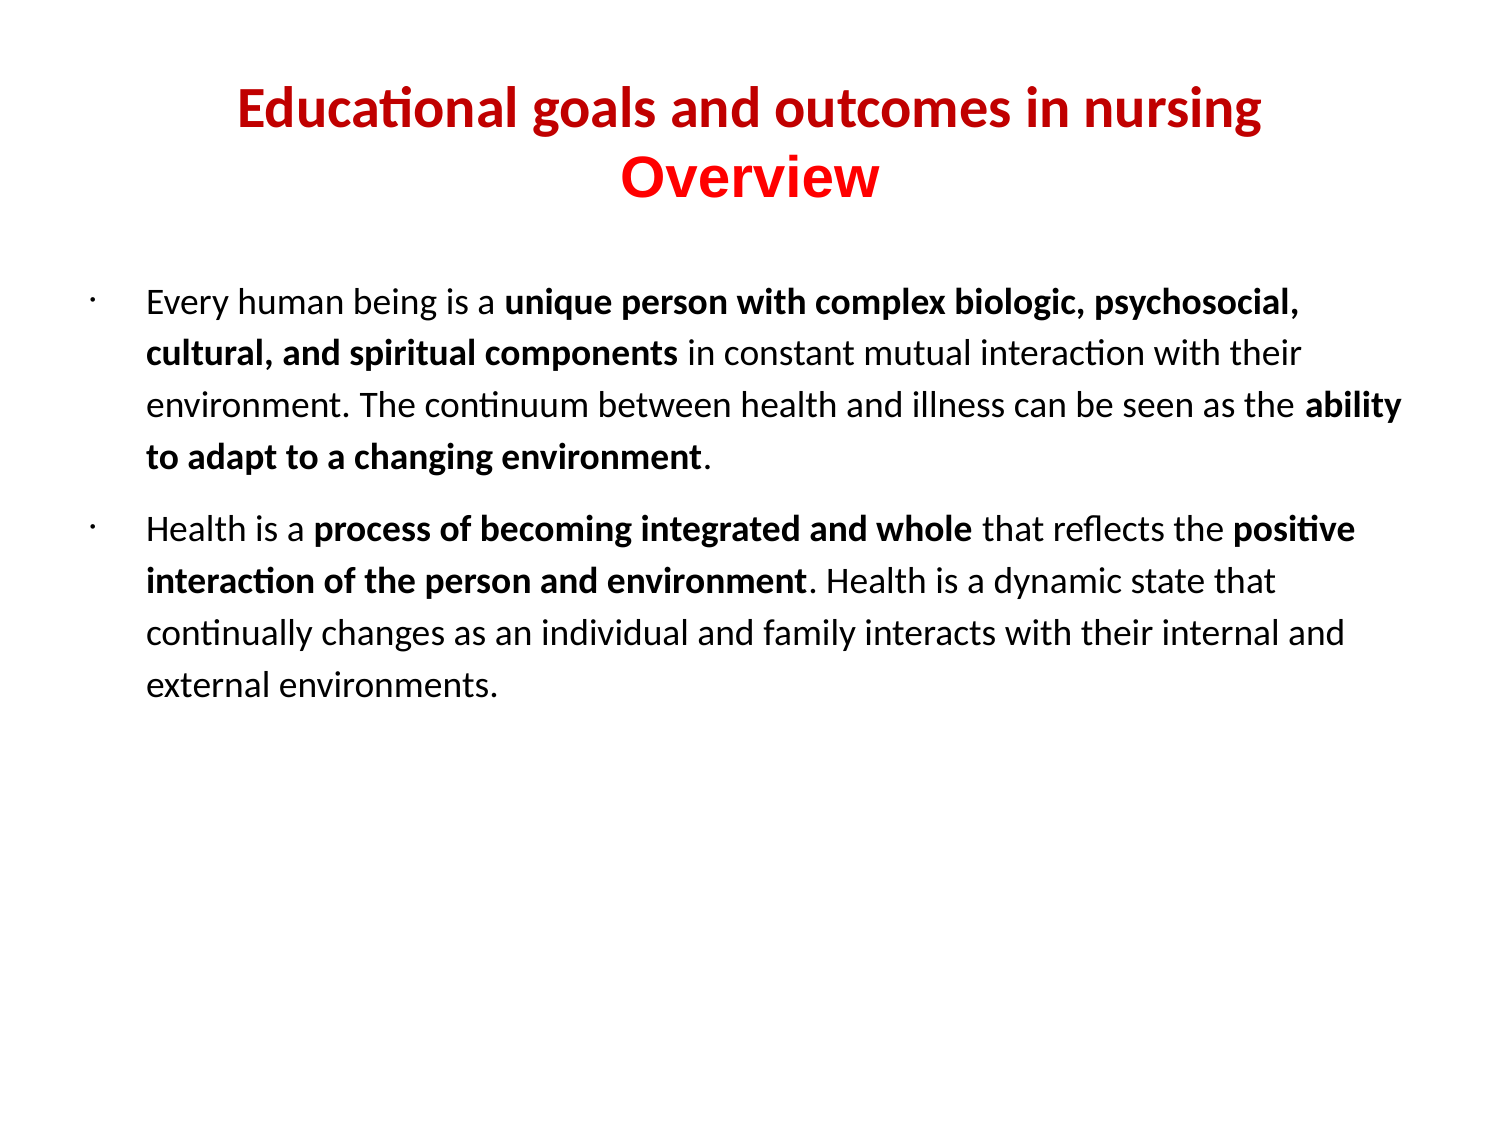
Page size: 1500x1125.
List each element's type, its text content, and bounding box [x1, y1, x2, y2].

title Educational goals and outcomes in nursing Overview [75, 45, 1425, 233]
list Every human being is a unique person with complex biologic, psychosocial, cultural, and spiritual components in constant mutual interaction with their environment. The continuum between health and illness can be seen as the ability to adapt to a changing environment. Health is a process of becoming integrated and whole that reflects the positive interaction of the person and environment. Health is a dynamic state that continually changes as an individual and family interacts with their internal and external environments. [75, 262, 1425, 1005]
